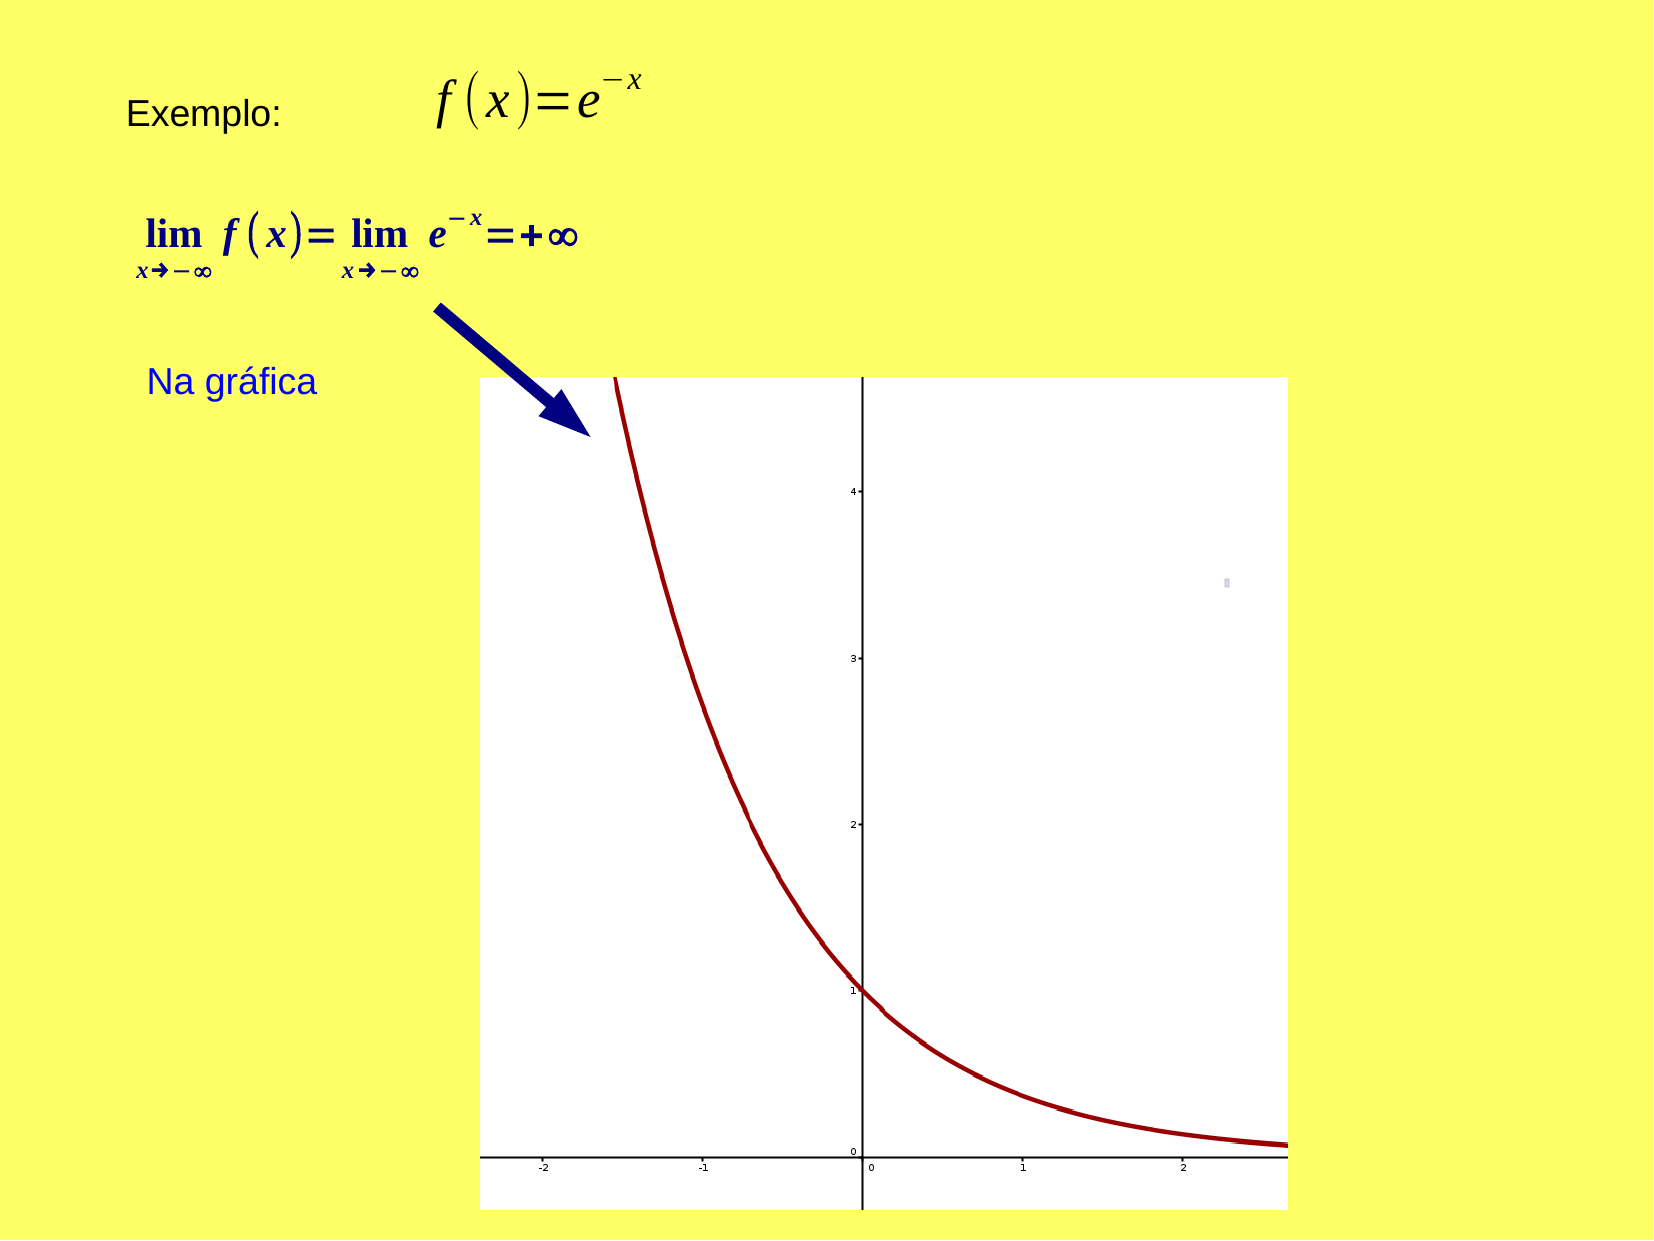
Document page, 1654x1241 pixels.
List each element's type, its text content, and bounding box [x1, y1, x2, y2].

text_box Exemplo: [111, 84, 308, 142]
chart [128, 204, 587, 284]
chart [428, 61, 650, 133]
text_box Na gráfica [131, 353, 333, 410]
picture [480, 377, 1288, 1210]
